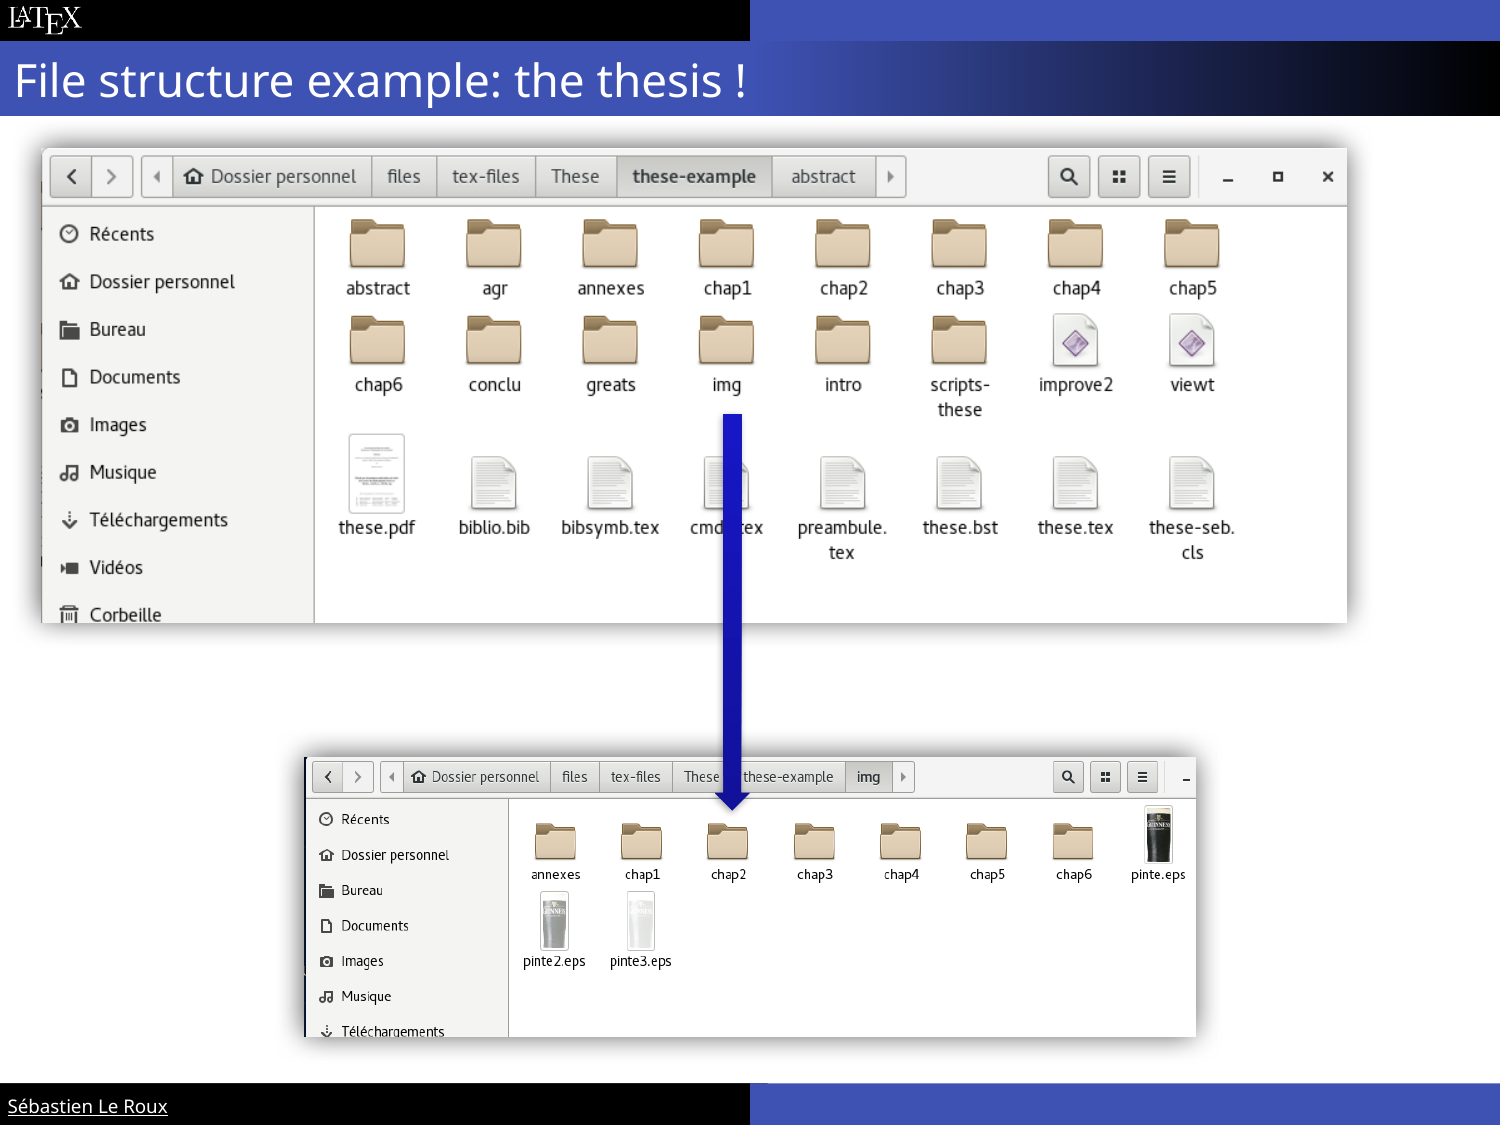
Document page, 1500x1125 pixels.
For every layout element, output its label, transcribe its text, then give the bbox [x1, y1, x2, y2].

title File structure example: the thesis ! [0, 41, 1500, 116]
text_box [714, 413, 750, 811]
picture [41, 148, 1347, 623]
picture [5, 3, 84, 37]
picture [304, 757, 1196, 1037]
